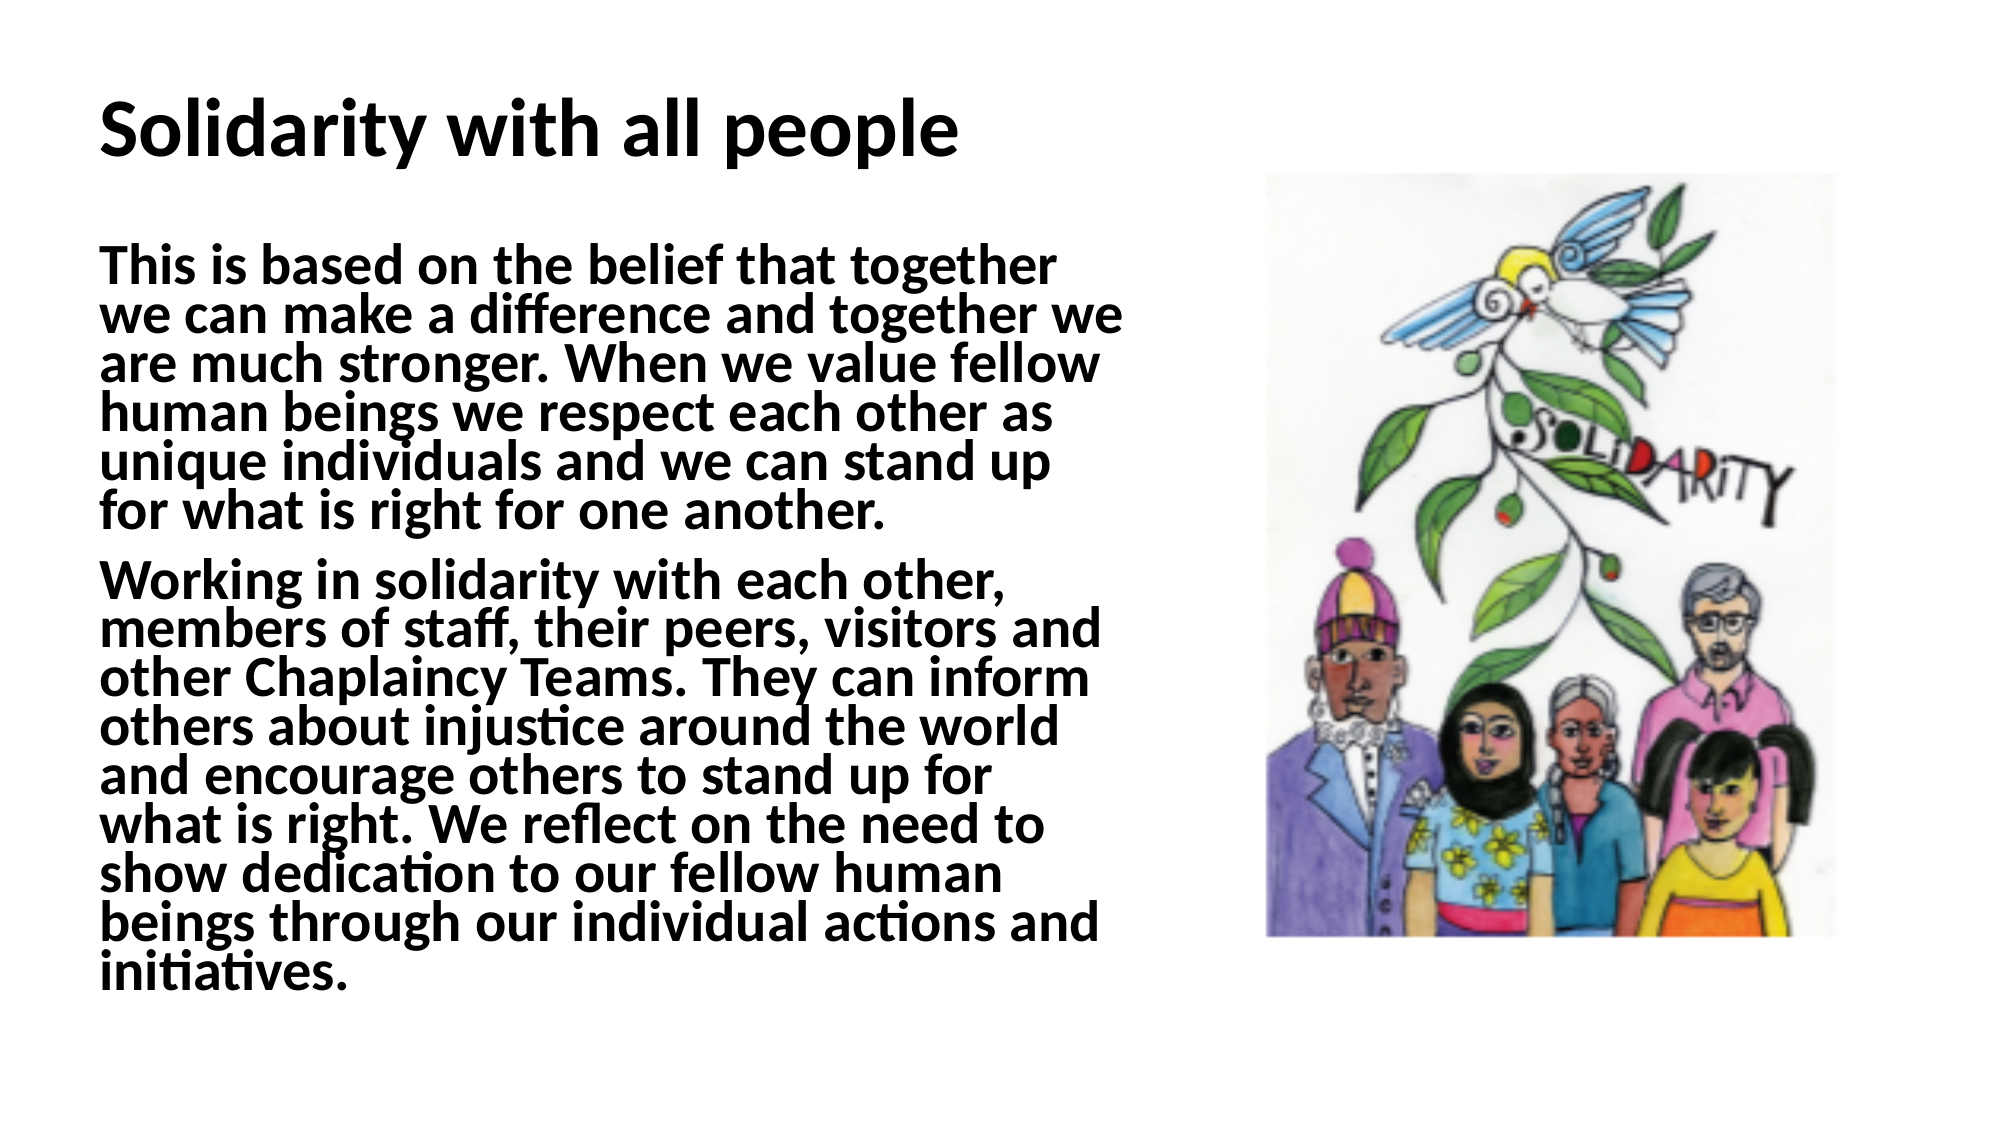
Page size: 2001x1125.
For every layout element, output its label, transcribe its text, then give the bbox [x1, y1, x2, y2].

title Solidarity with all people [84, 20, 1810, 239]
picture [1223, 111, 1854, 1014]
list This is based on the belief that together we can make a difference and together we are much stronger. When we value fellow human beings we respect each other as unique individuals and we can stand up for what is right for one another. Working in solidarity with each other, members of staff, their peers, visitors and other Chaplaincy Teams. They can inform others about injustice around the world and encourage others to stand up for what is right. We reflect on the need to show dedication to our fellow human beings through our individual actions and initiatives. [84, 238, 1142, 1071]
